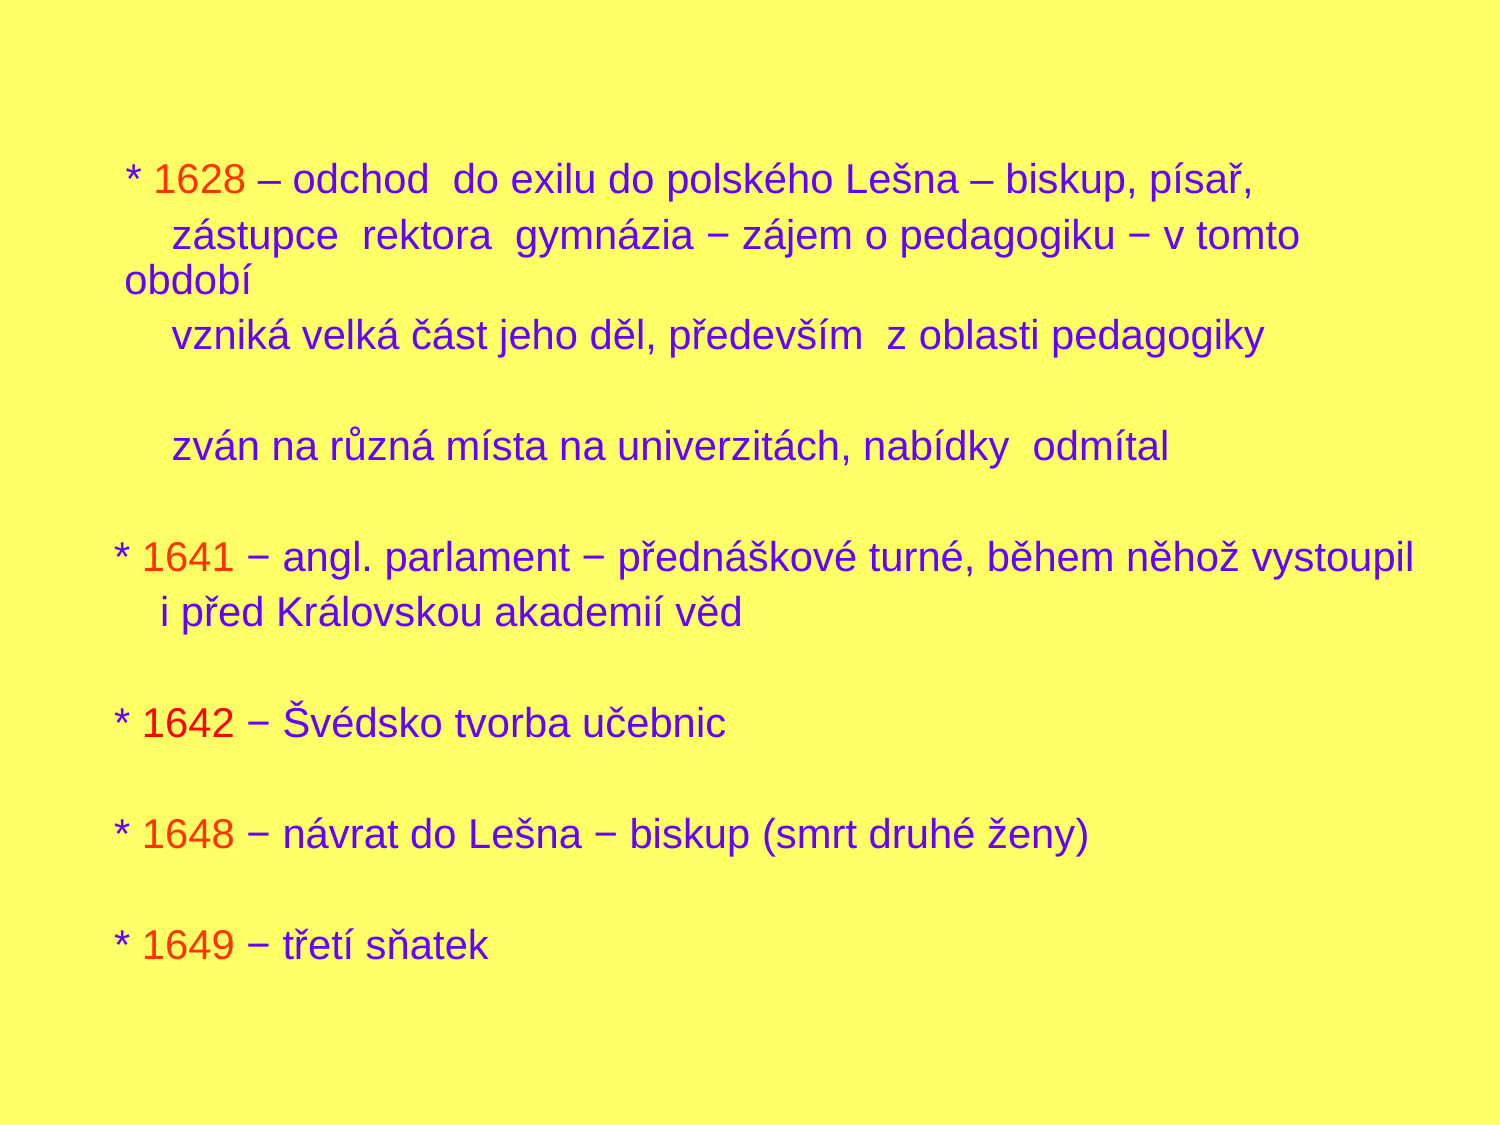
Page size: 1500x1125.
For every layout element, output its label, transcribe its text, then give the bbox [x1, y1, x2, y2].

list * 1628 – odchod do exilu do polského Lešna – biskup, písař, zástupce rektora gymnázia − zájem o pedagogiku − v tomto období vzniká velká část jeho děl, především z oblasti pedagogiky zván na různá místa na univerzitách, nabídky odmítal * 1641 − angl. parlament − přednáškové turné, během něhož vystoupil i před Královskou akademií věd * 1642 − Švédsko tvorba učebnic * 1648 − návrat do Lešna − biskup (smrt druhé ženy) * 1649 − třetí sňatek [53, 90, 1455, 989]
